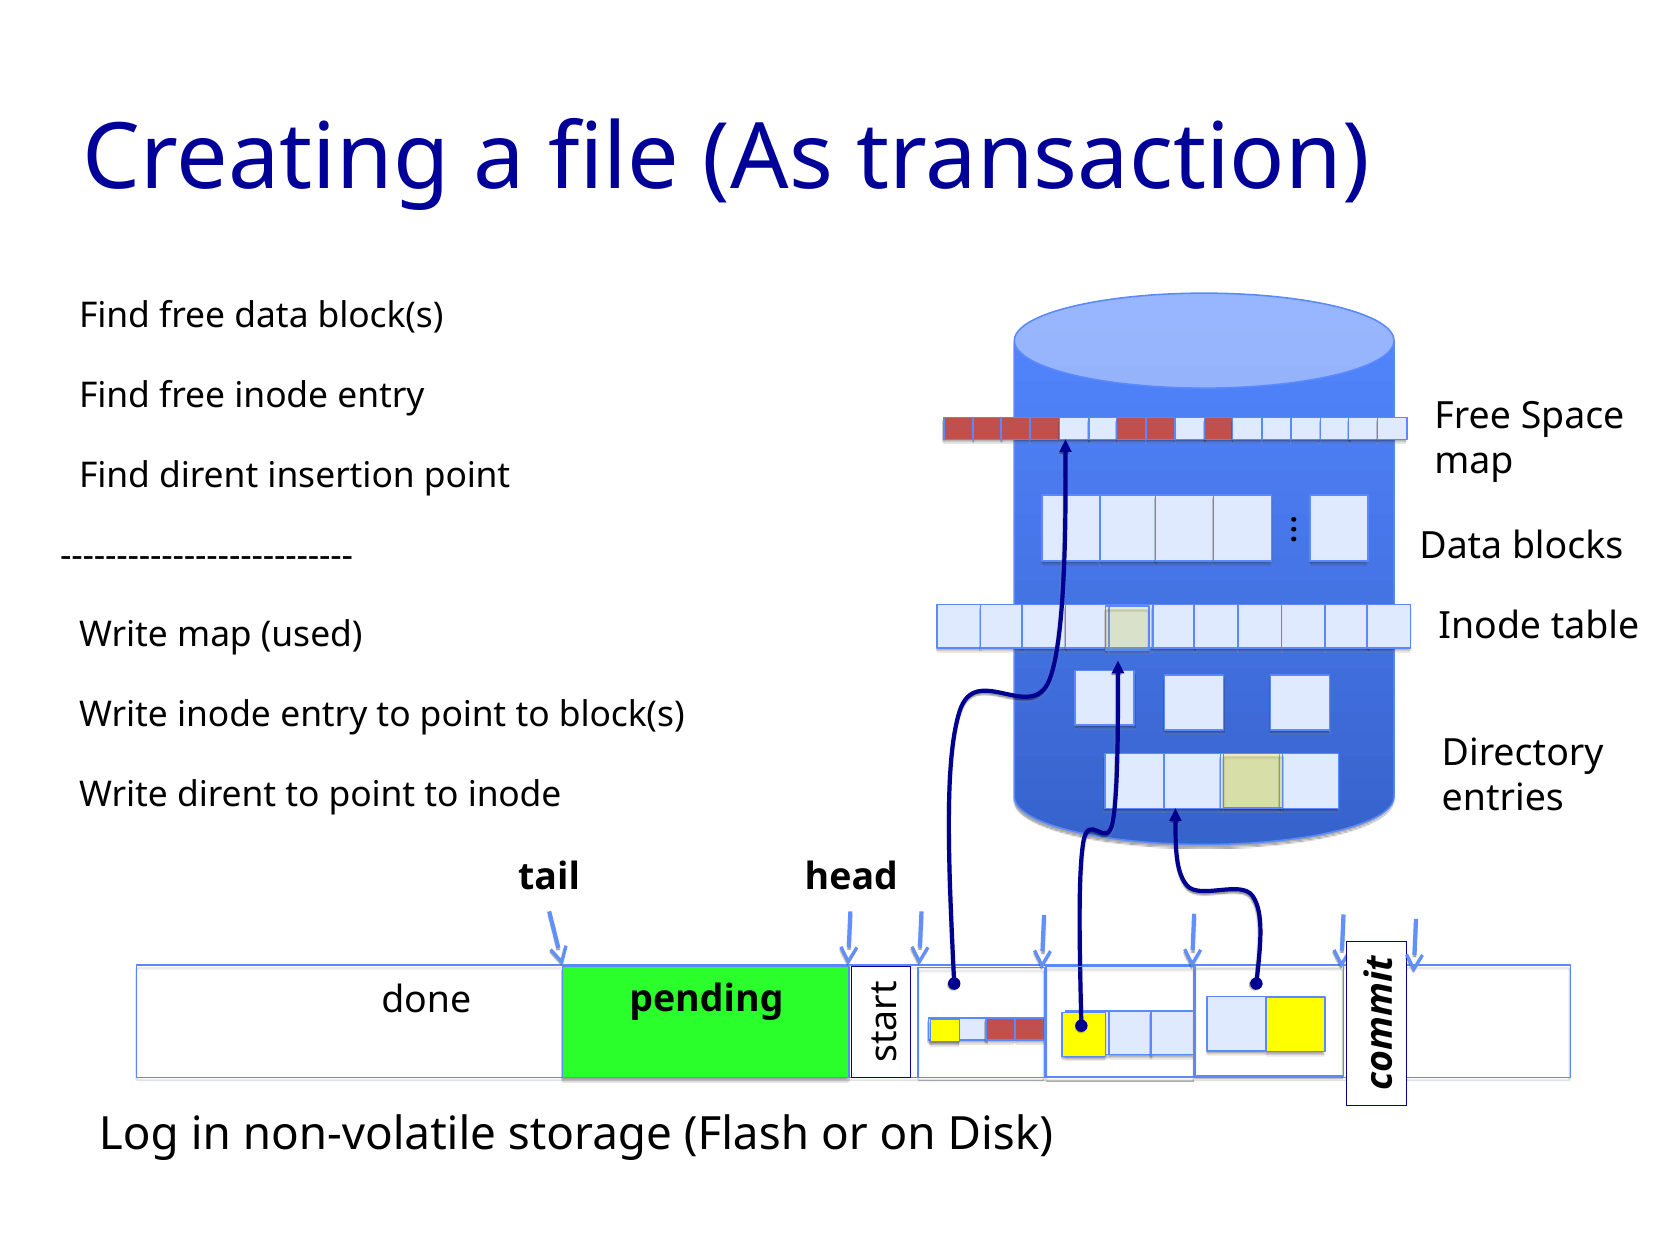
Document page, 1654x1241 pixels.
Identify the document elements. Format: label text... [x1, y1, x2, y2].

text_box [928, 1017, 1043, 1042]
text_box Log in non-volatile storage (Flash or on Disk) [84, 1096, 1069, 1166]
text_box [1062, 1010, 1193, 1057]
text_box [1206, 996, 1326, 1052]
text_box Directory entries [1426, 720, 1619, 825]
text_box Inode table [1423, 593, 1654, 654]
text_box pending [614, 966, 799, 1027]
list Find free data block(s) Find free inode entry Find dirent insertion point -------------------------- Write map (used) Write inode entry to point to block(s) Write dirent to point to inode [60, 290, 916, 826]
text_box [562, 966, 849, 1078]
text_box commit [1346, 941, 1407, 1106]
text_box … [1250, 500, 1311, 560]
text_box Data blocks [1404, 514, 1639, 574]
text_box Free Space map [1419, 383, 1654, 489]
text_box tail [503, 844, 595, 905]
text_box [936, 342, 1411, 845]
title Creating a file (As transaction) [82, 49, 1571, 257]
text_box done [366, 967, 487, 1028]
text_box Server [1014, 293, 1395, 389]
text_box head [789, 844, 913, 905]
text_box start [851, 966, 911, 1078]
